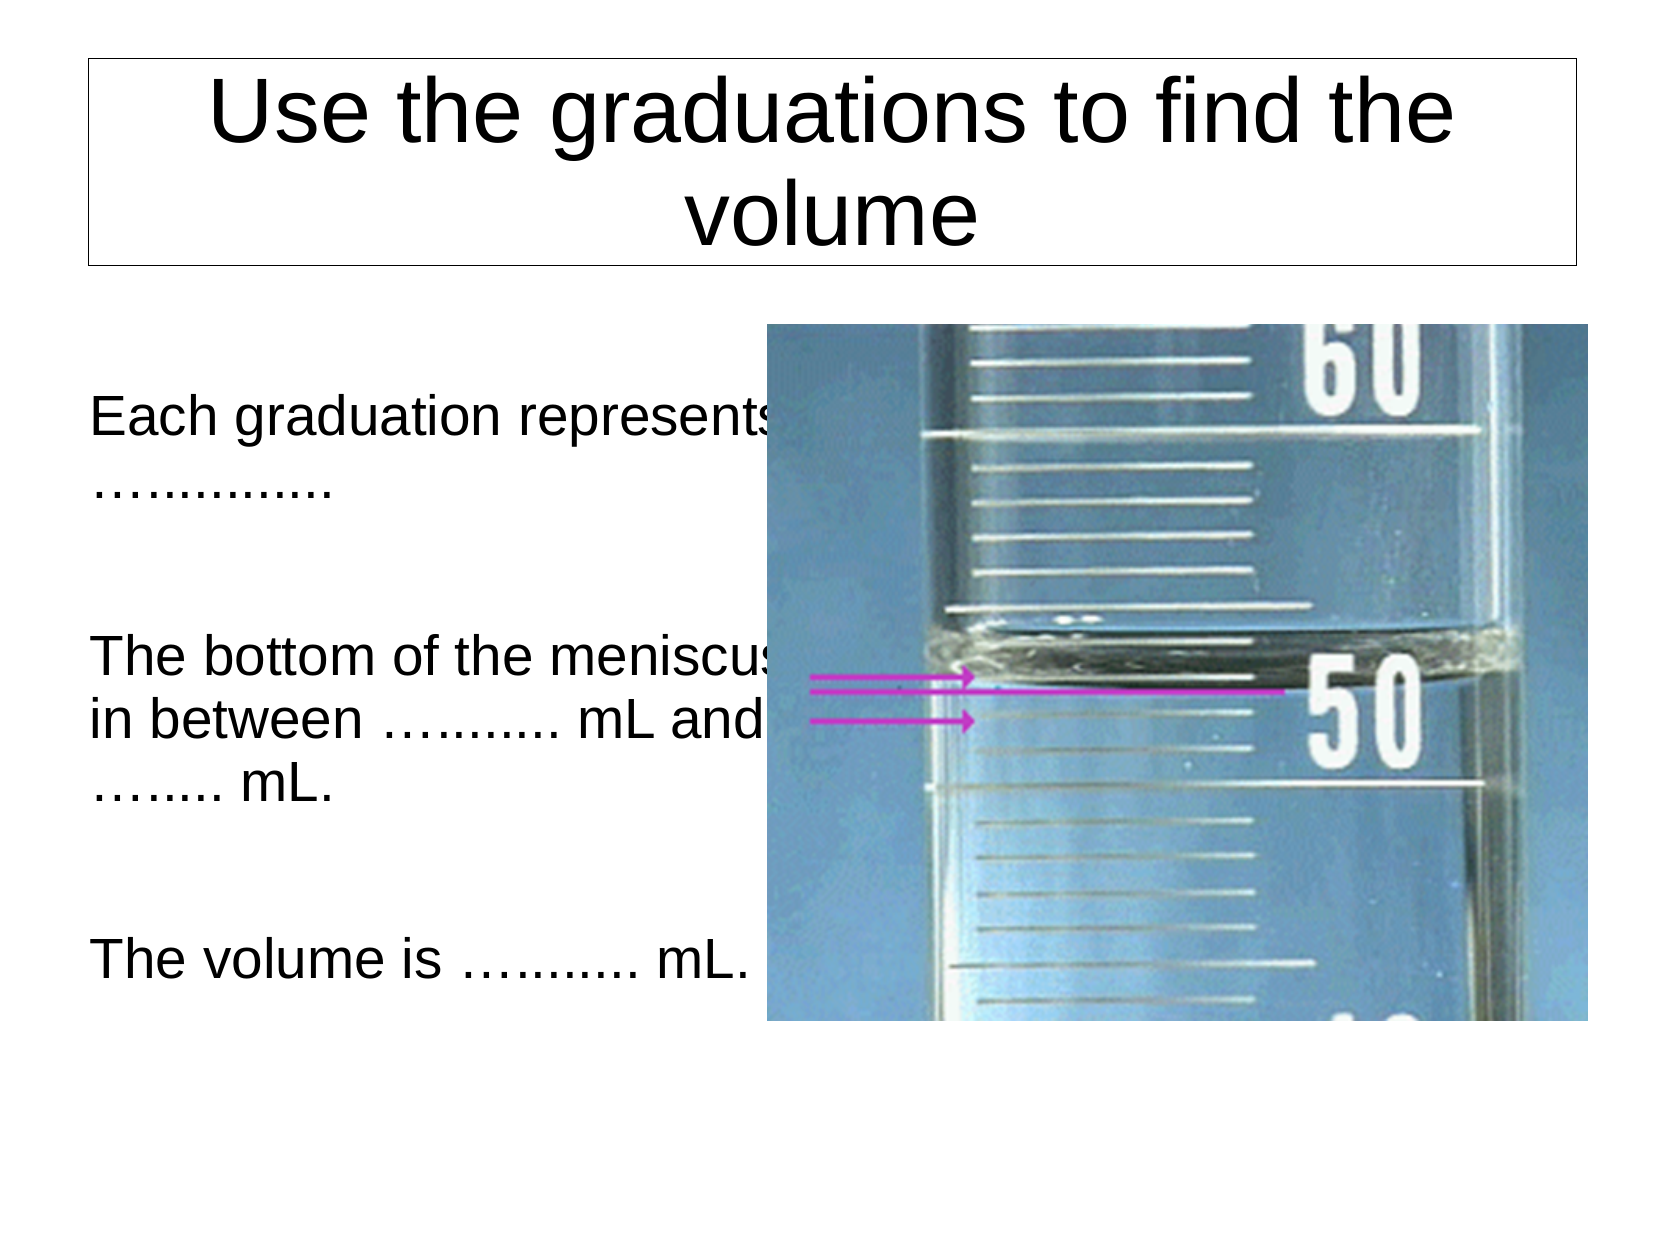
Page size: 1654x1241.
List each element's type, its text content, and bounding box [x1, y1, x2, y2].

picture [767, 324, 1588, 1021]
list Each graduation represents …............ The bottom of the meniscus in between …........ mL and …..... mL. The volume is …........ mL. [29, 383, 767, 1004]
title Use the graduations to find the volume [88, 58, 1577, 266]
